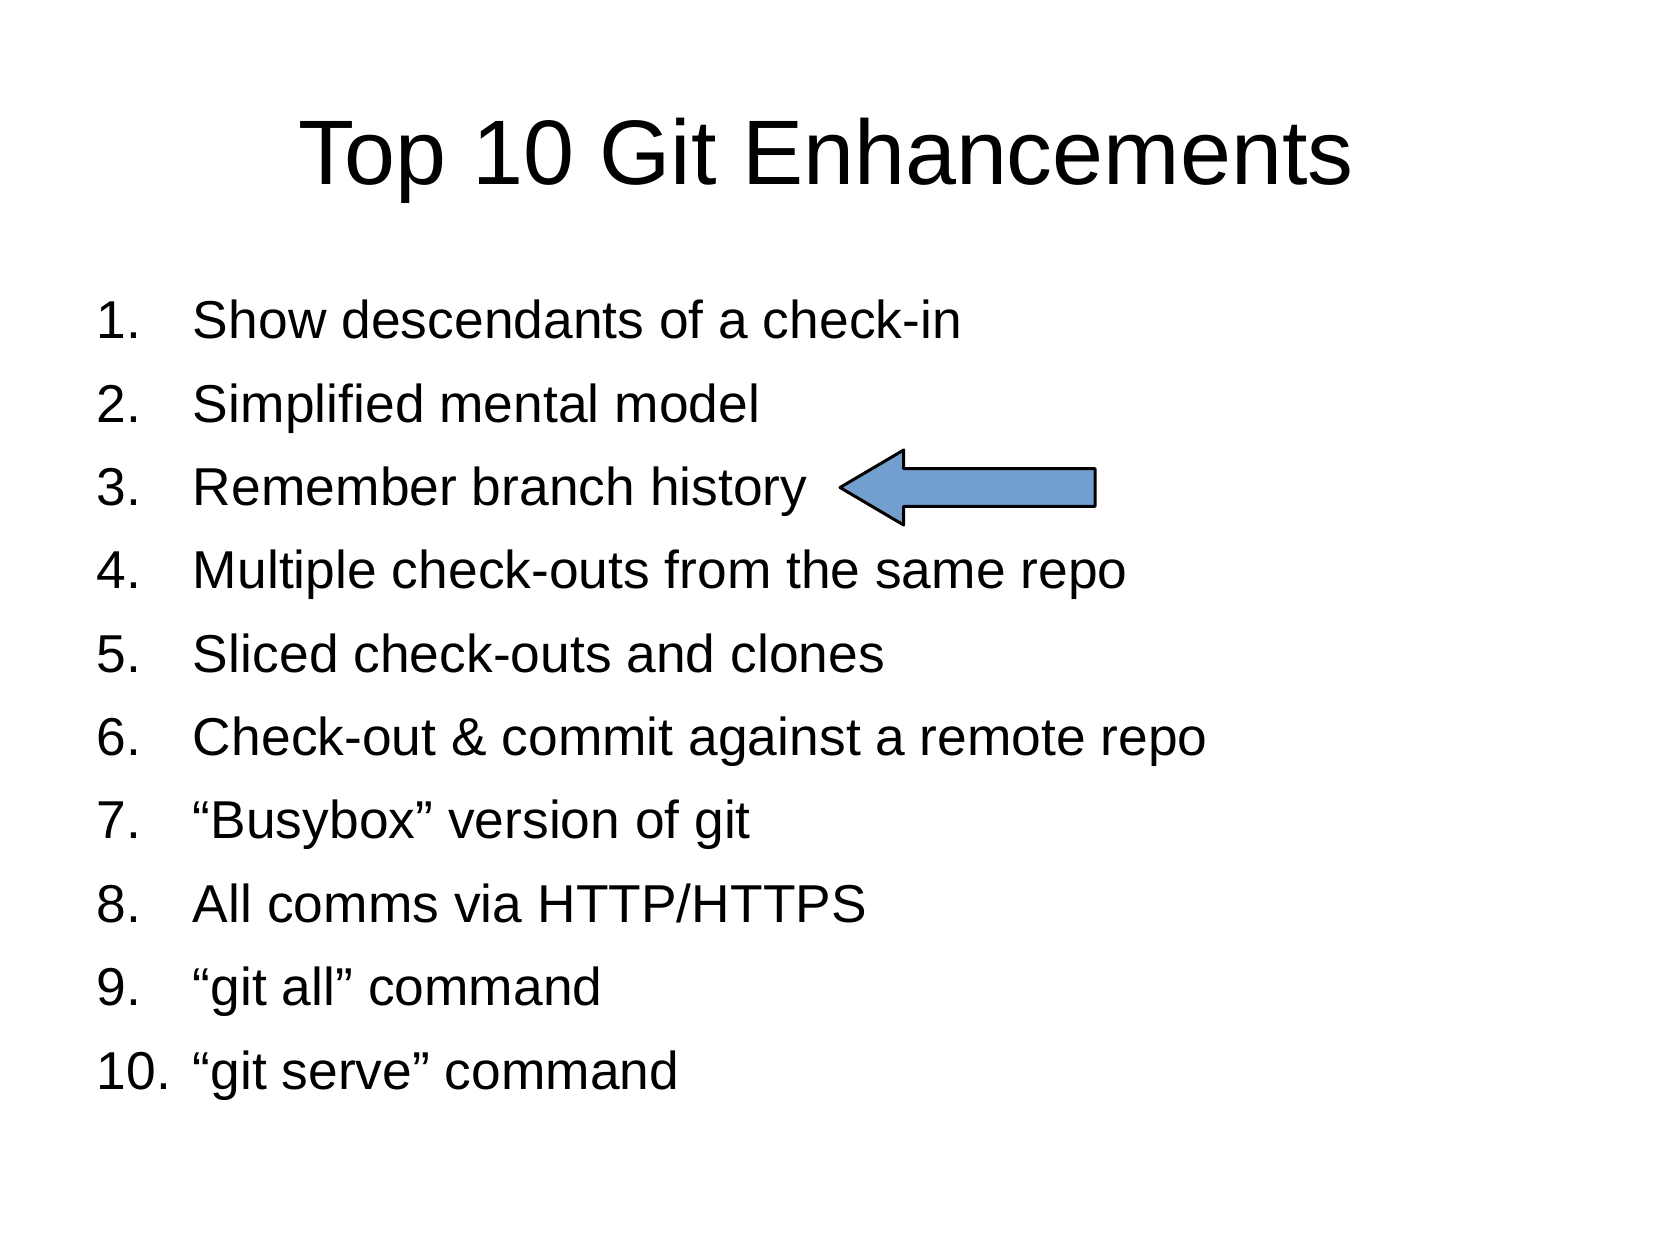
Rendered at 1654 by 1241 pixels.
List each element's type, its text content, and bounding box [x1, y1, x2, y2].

title Top 10 Git Enhancements [82, 49, 1571, 257]
text_box [840, 450, 1096, 526]
list Show descendants of a check-in Simplified mental model Remember branch history Multiple check-outs from the same repo Sliced check-outs and clones Check-out & commit against a remote repo “Busybox” version of git All comms via HTTP/HTTPS “git all” command “git serve” command [82, 290, 1571, 1109]
